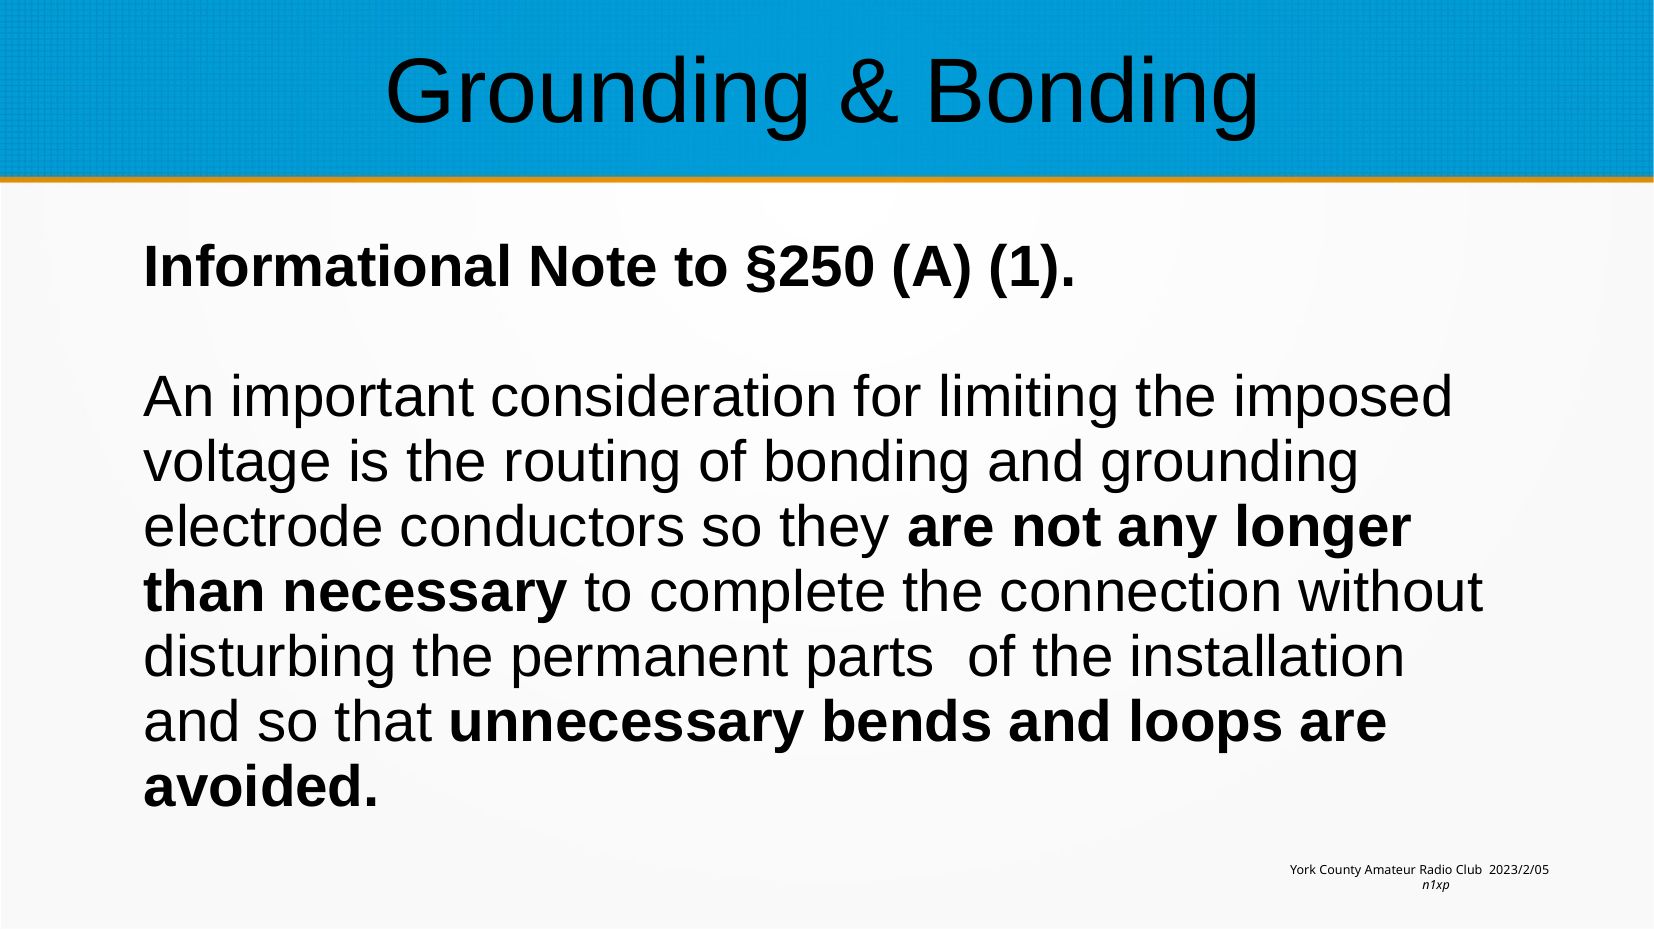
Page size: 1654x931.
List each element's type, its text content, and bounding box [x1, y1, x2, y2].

picture [0, 175, 1654, 931]
text_box Grounding & Bonding [201, 31, 1446, 150]
text_box York County Amateur Radio Club 2023/2/05 n1xp [1284, 856, 1588, 897]
text_box Informational Note to §250 (A) (1). An important consideration for limiting the imposed voltage is the routing of bonding and grounding electrode conductors so they are not any longer than necessary to complete the connection without disturbing the permanent parts of the installation and so that unnecessary bends and loops are avoided. [128, 225, 1522, 826]
